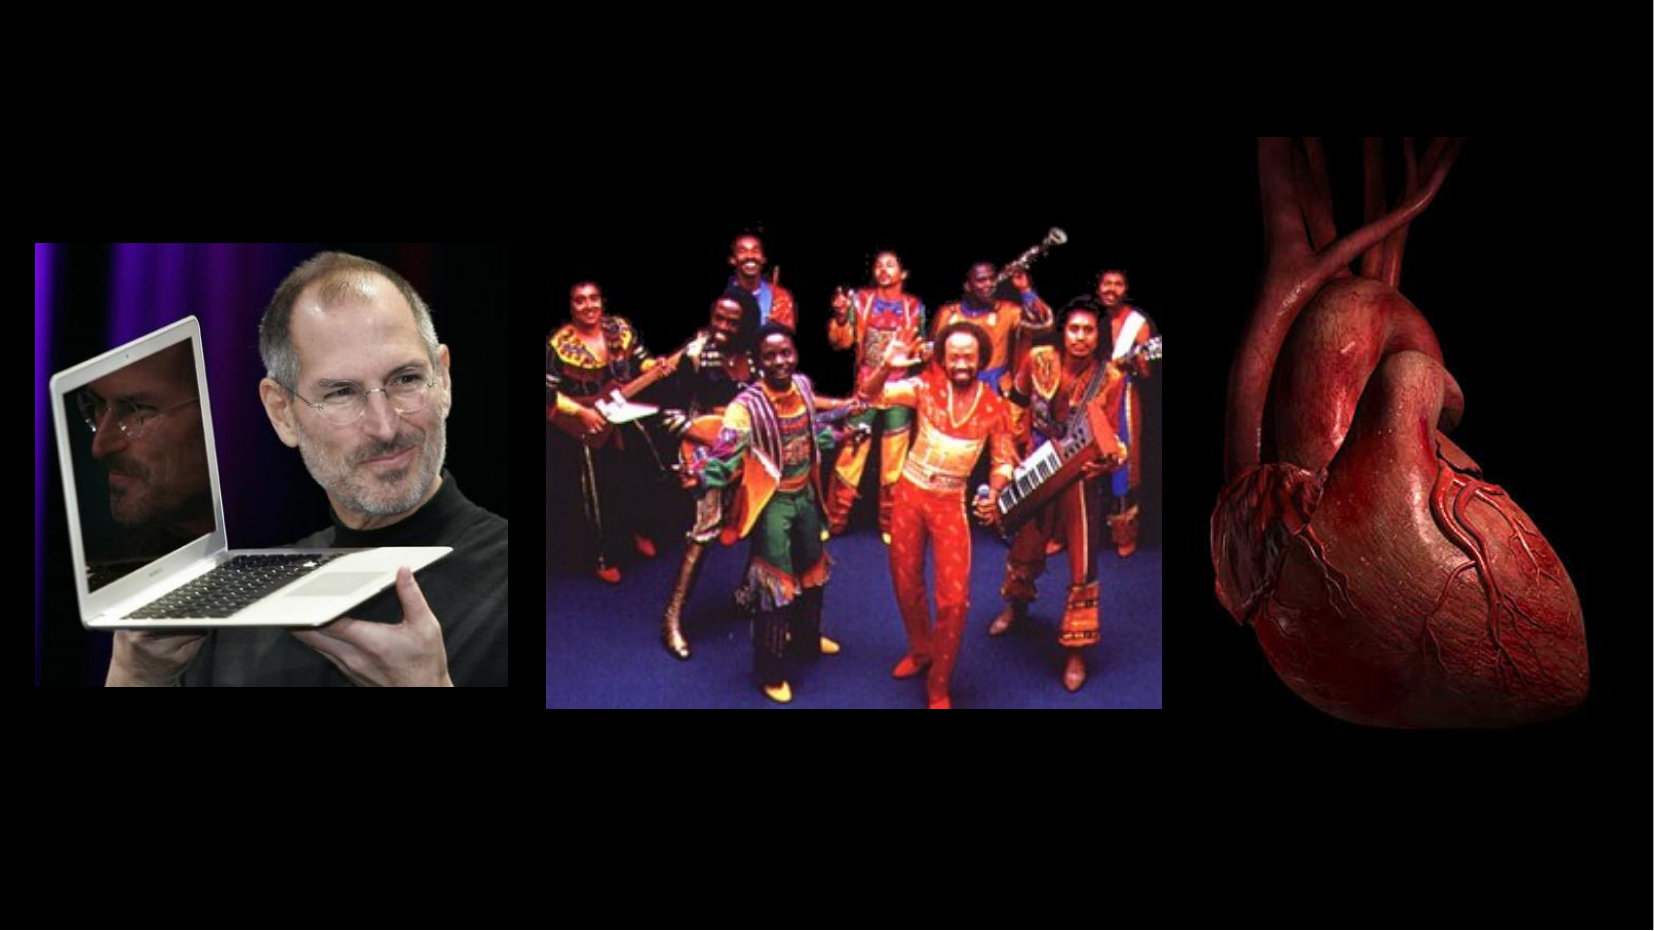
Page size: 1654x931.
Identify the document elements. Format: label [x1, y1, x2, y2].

picture [546, 137, 1630, 793]
picture [35, 243, 508, 687]
